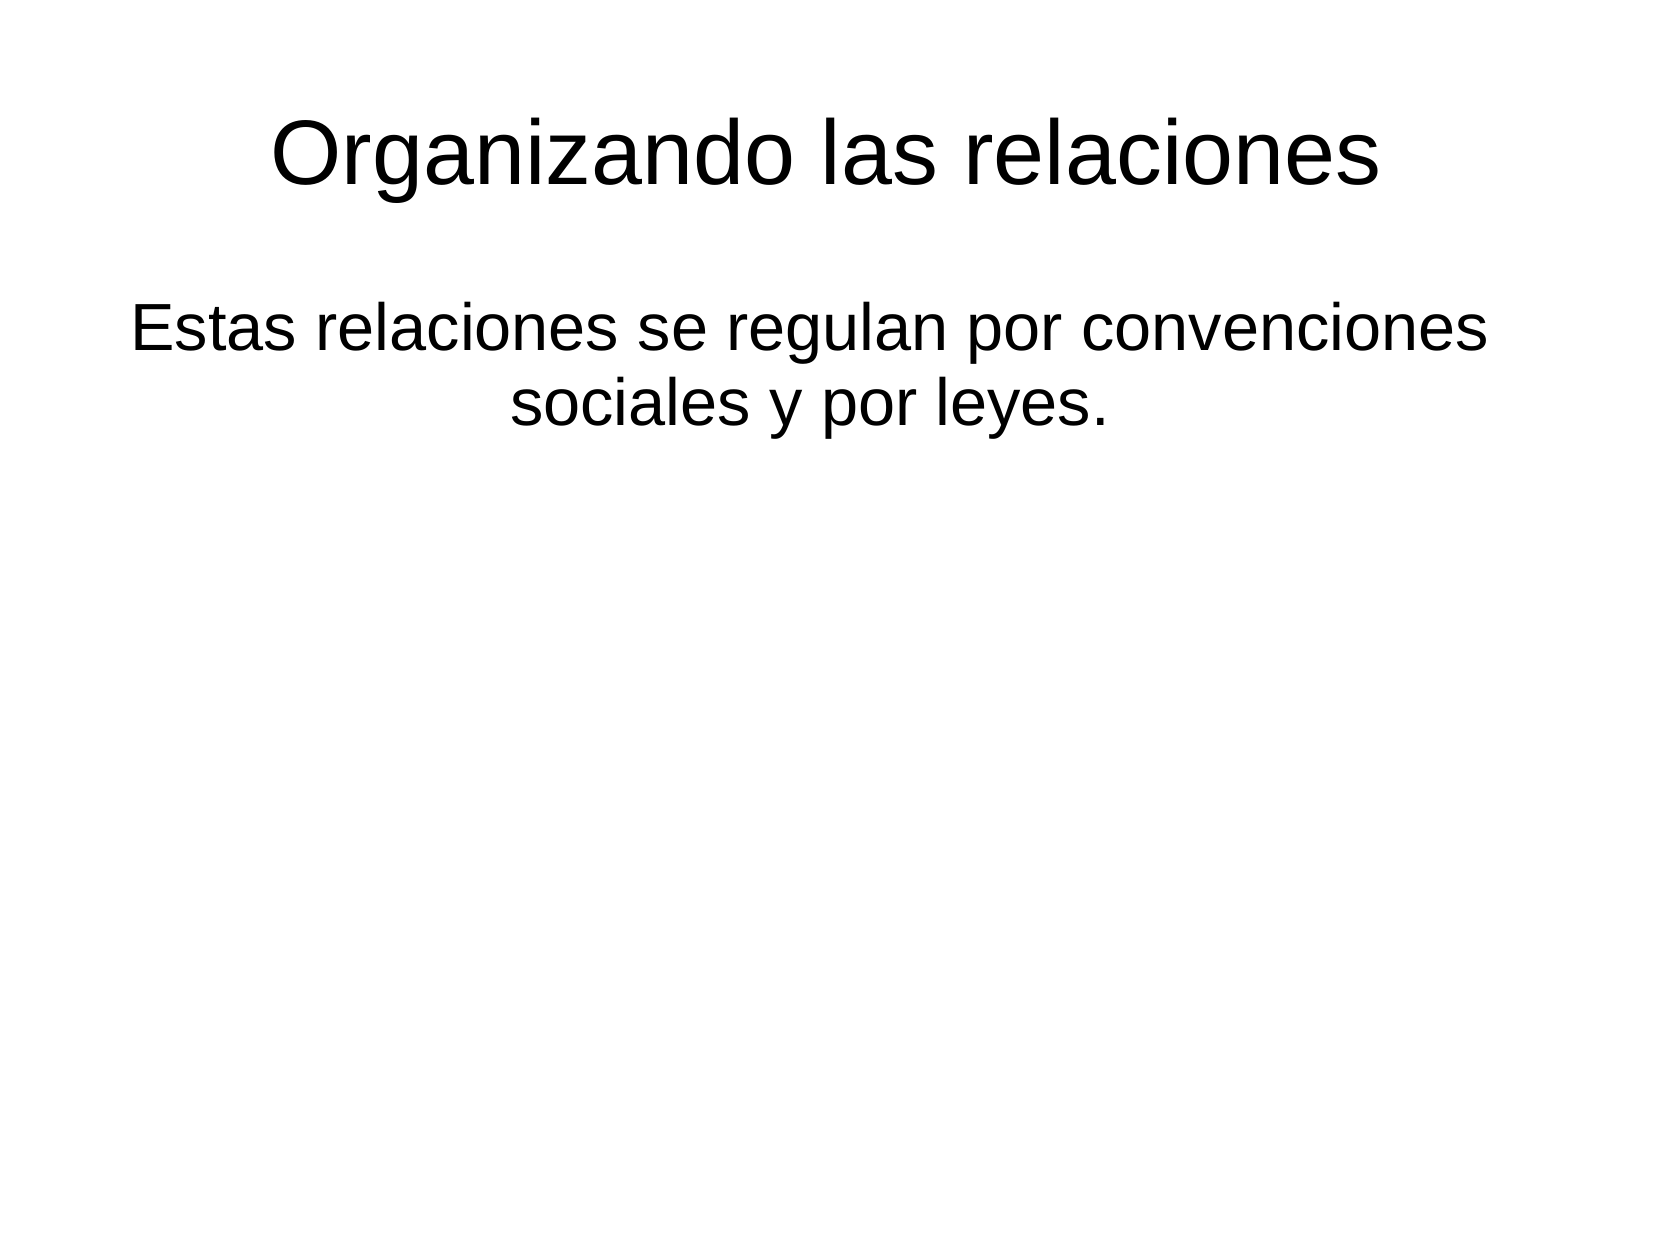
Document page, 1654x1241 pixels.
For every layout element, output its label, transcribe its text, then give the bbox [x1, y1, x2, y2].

title Organizando las relaciones [82, 49, 1571, 257]
list Estas relaciones se regulan por convenciones sociales y por leyes. [82, 290, 1538, 1010]
